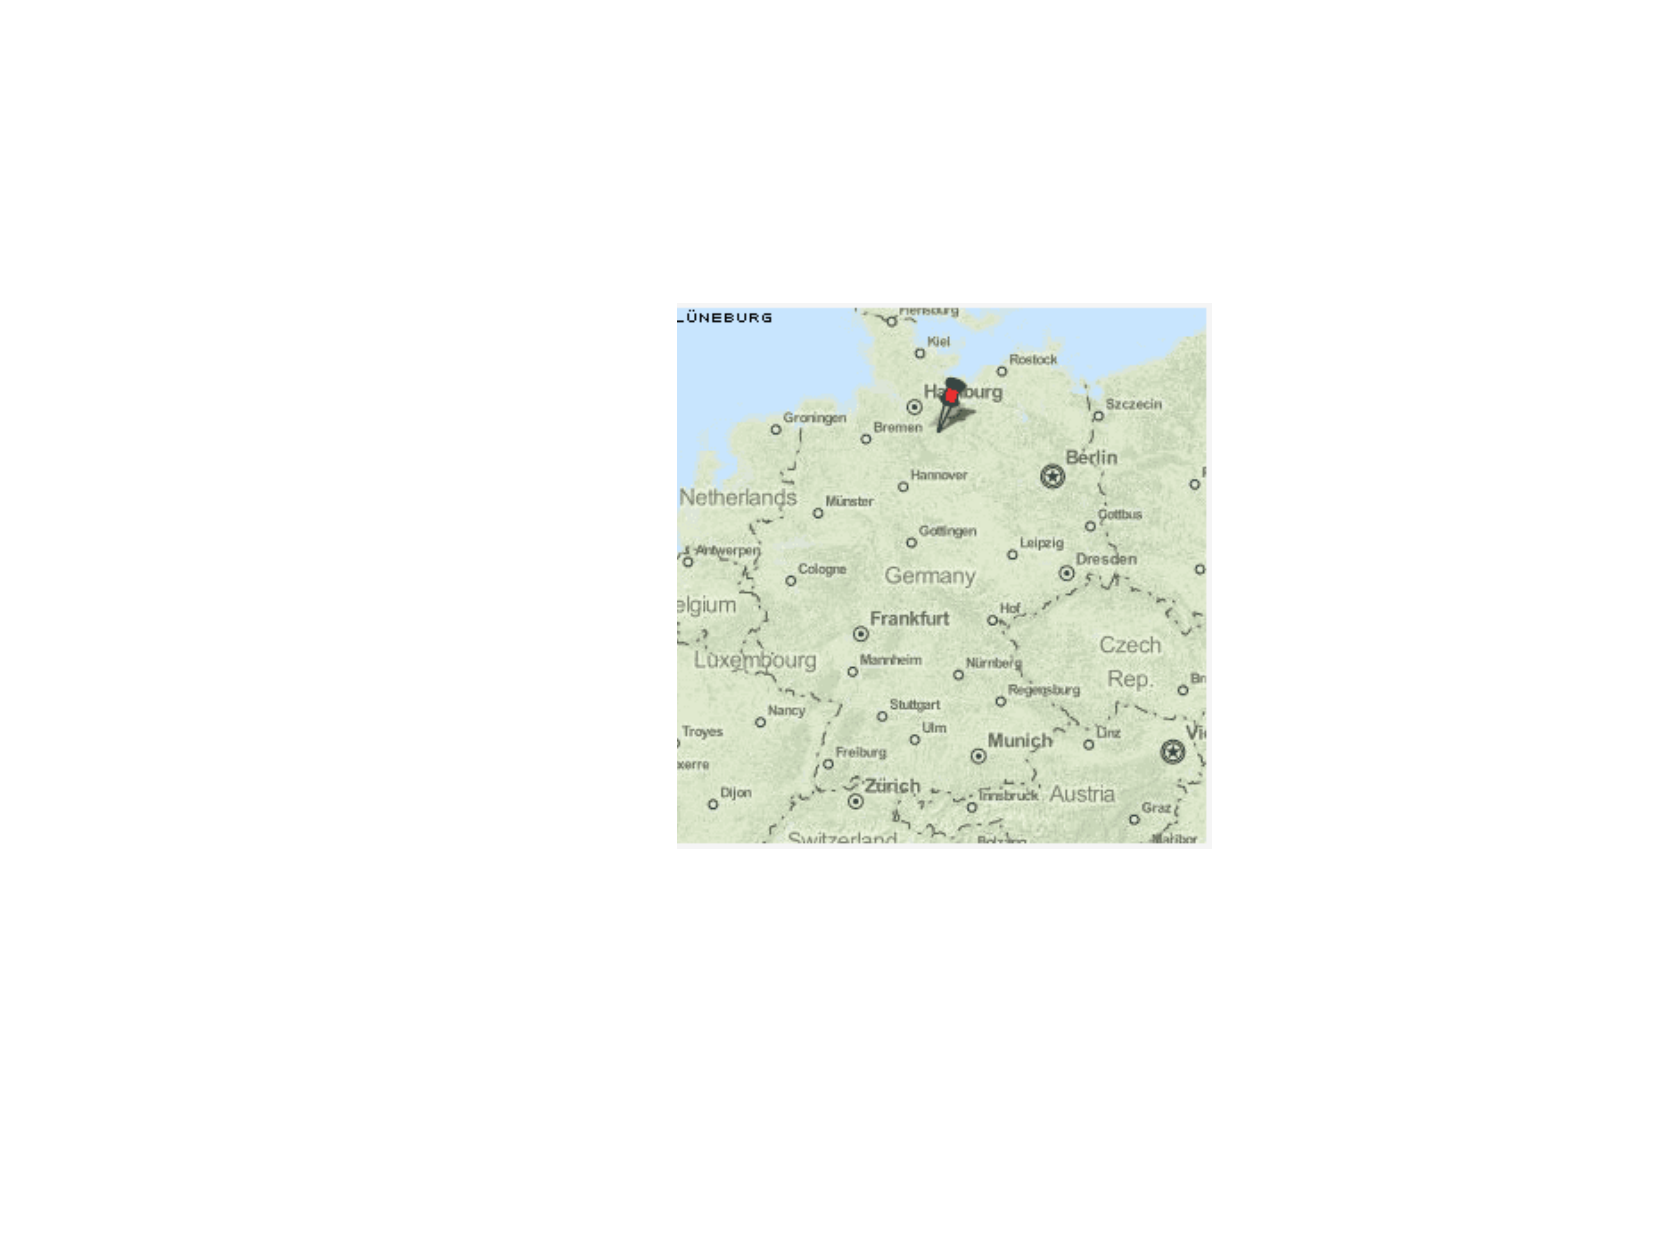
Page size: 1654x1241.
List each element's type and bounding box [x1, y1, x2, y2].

picture [677, 303, 1212, 849]
